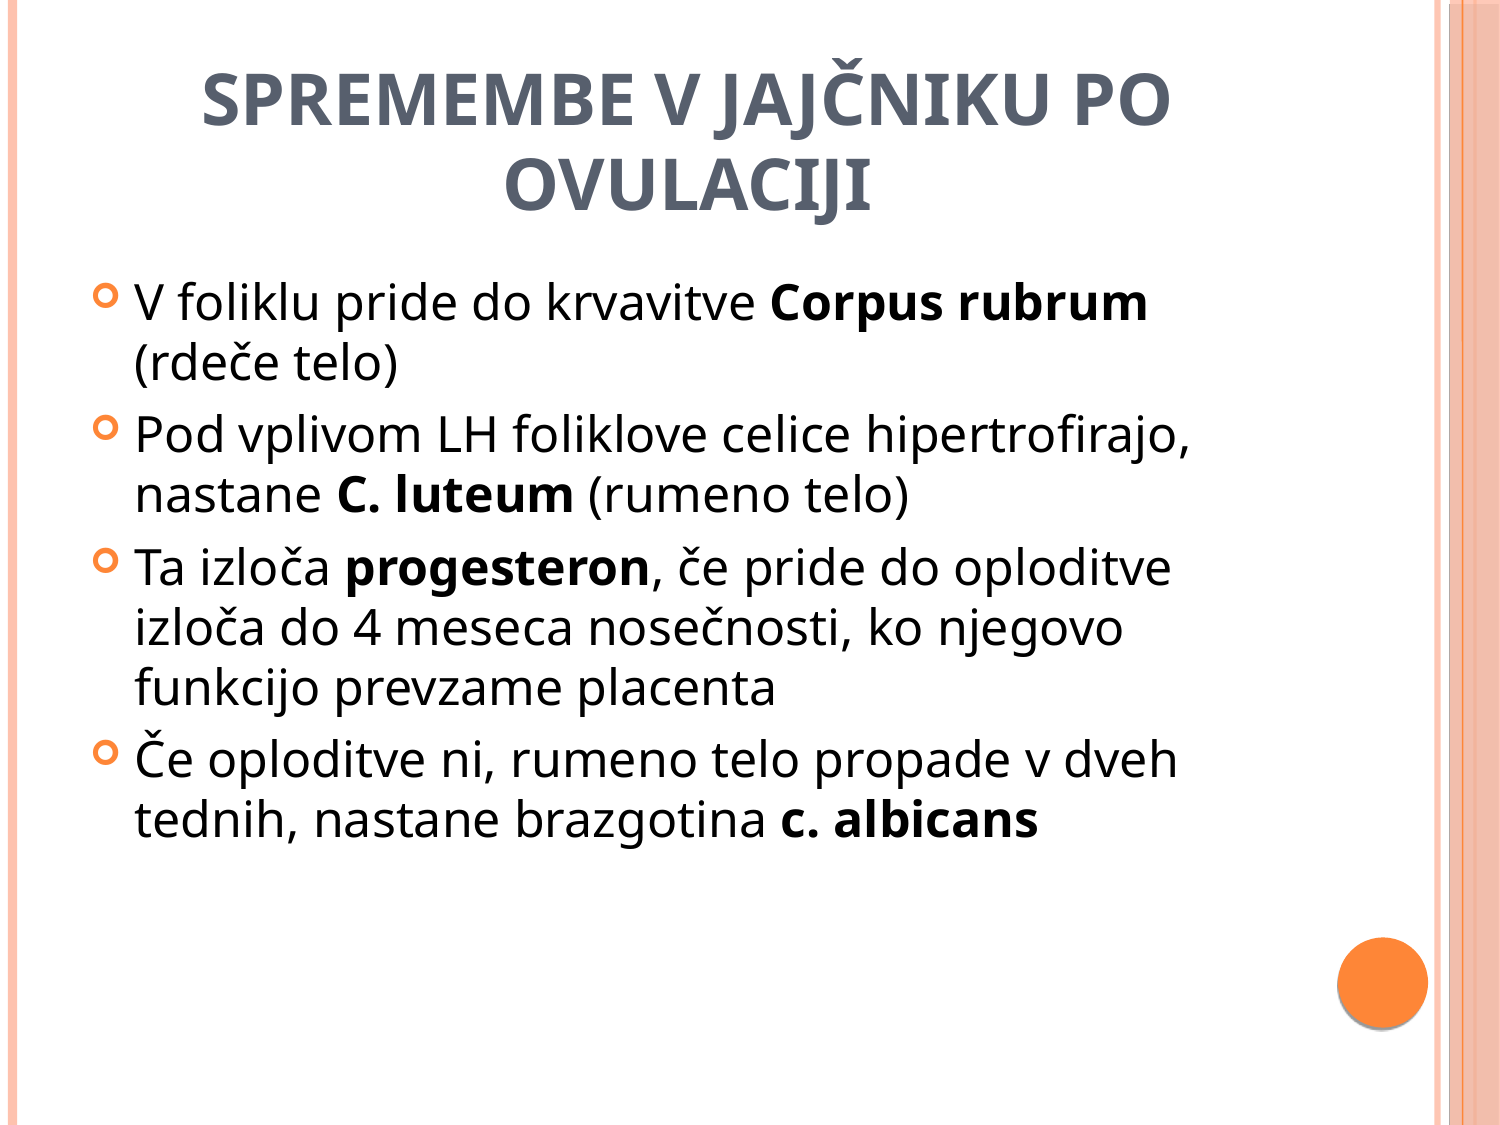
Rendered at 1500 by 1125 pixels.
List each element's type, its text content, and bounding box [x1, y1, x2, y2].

title Spremembe v jajčniku po ovulaciji [75, 45, 1300, 233]
list V foliklu pride do krvavitve Corpus rubrum (rdeče telo) Pod vplivom LH foliklove celice hipertrofirajo, nastane C. luteum (rumeno telo) Ta izloča progesteron, če pride do oploditve izloča do 4 meseca nosečnosti, ko njegovo funkcijo prevzame placenta Če oploditve ni, rumeno telo propade v dveh tednih, nastane brazgotina c. albicans [75, 262, 1300, 1062]
